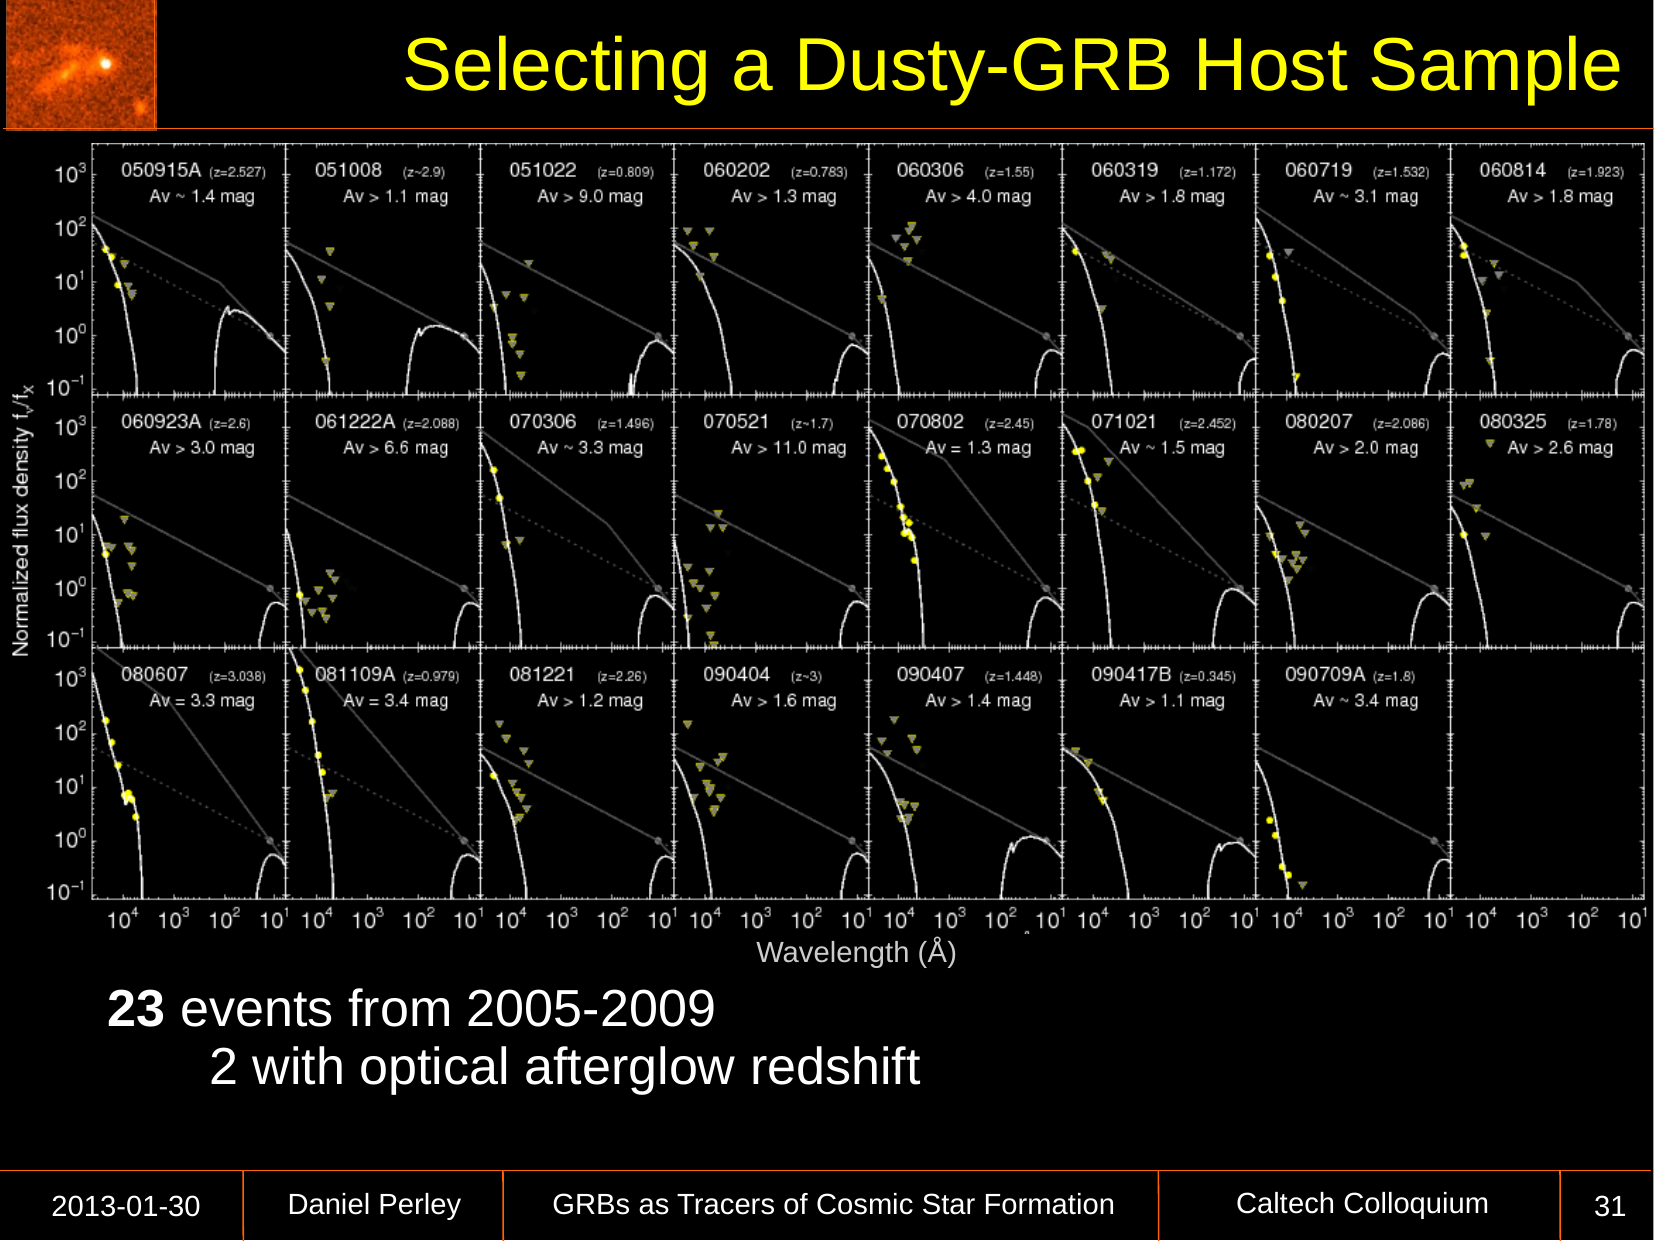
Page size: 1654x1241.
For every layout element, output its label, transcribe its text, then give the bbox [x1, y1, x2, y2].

picture [0, 143, 1652, 934]
title Selecting a Dusty-GRB Host Sample [187, 21, 1624, 108]
text_box 23 events from 2005-2009 2 with optical afterglow redshift [93, 913, 1308, 1161]
picture [7, 0, 154, 128]
text_box Wavelength (Å) [706, 925, 1007, 980]
